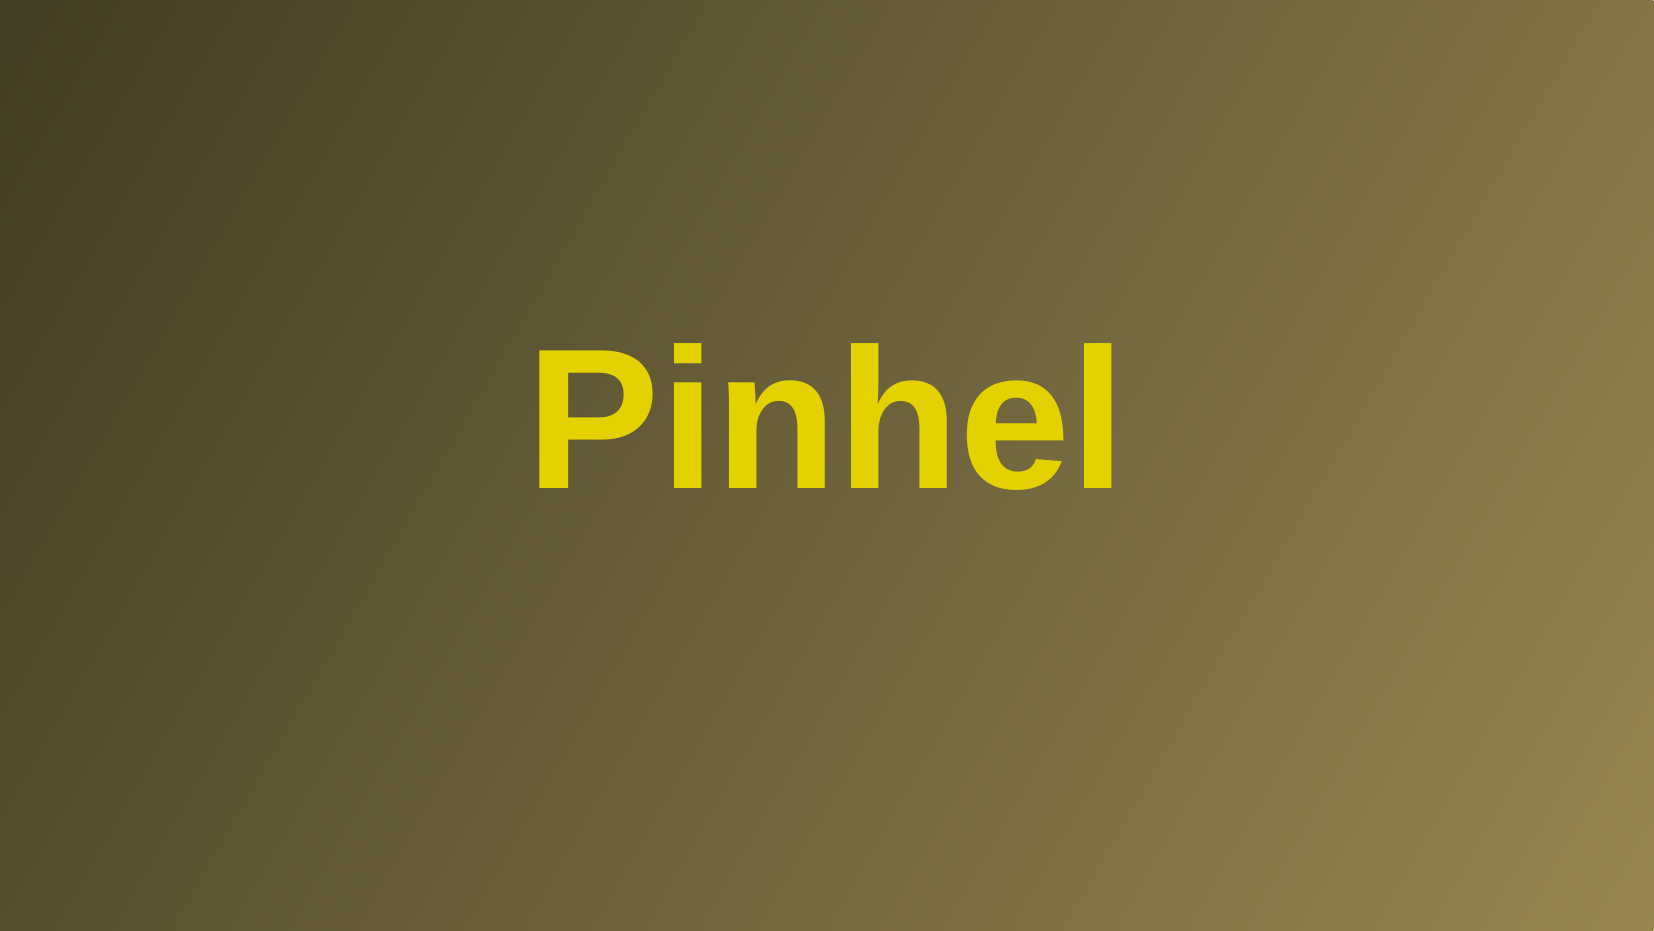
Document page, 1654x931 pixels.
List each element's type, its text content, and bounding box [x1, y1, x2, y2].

title Pinhel [82, 271, 1571, 567]
